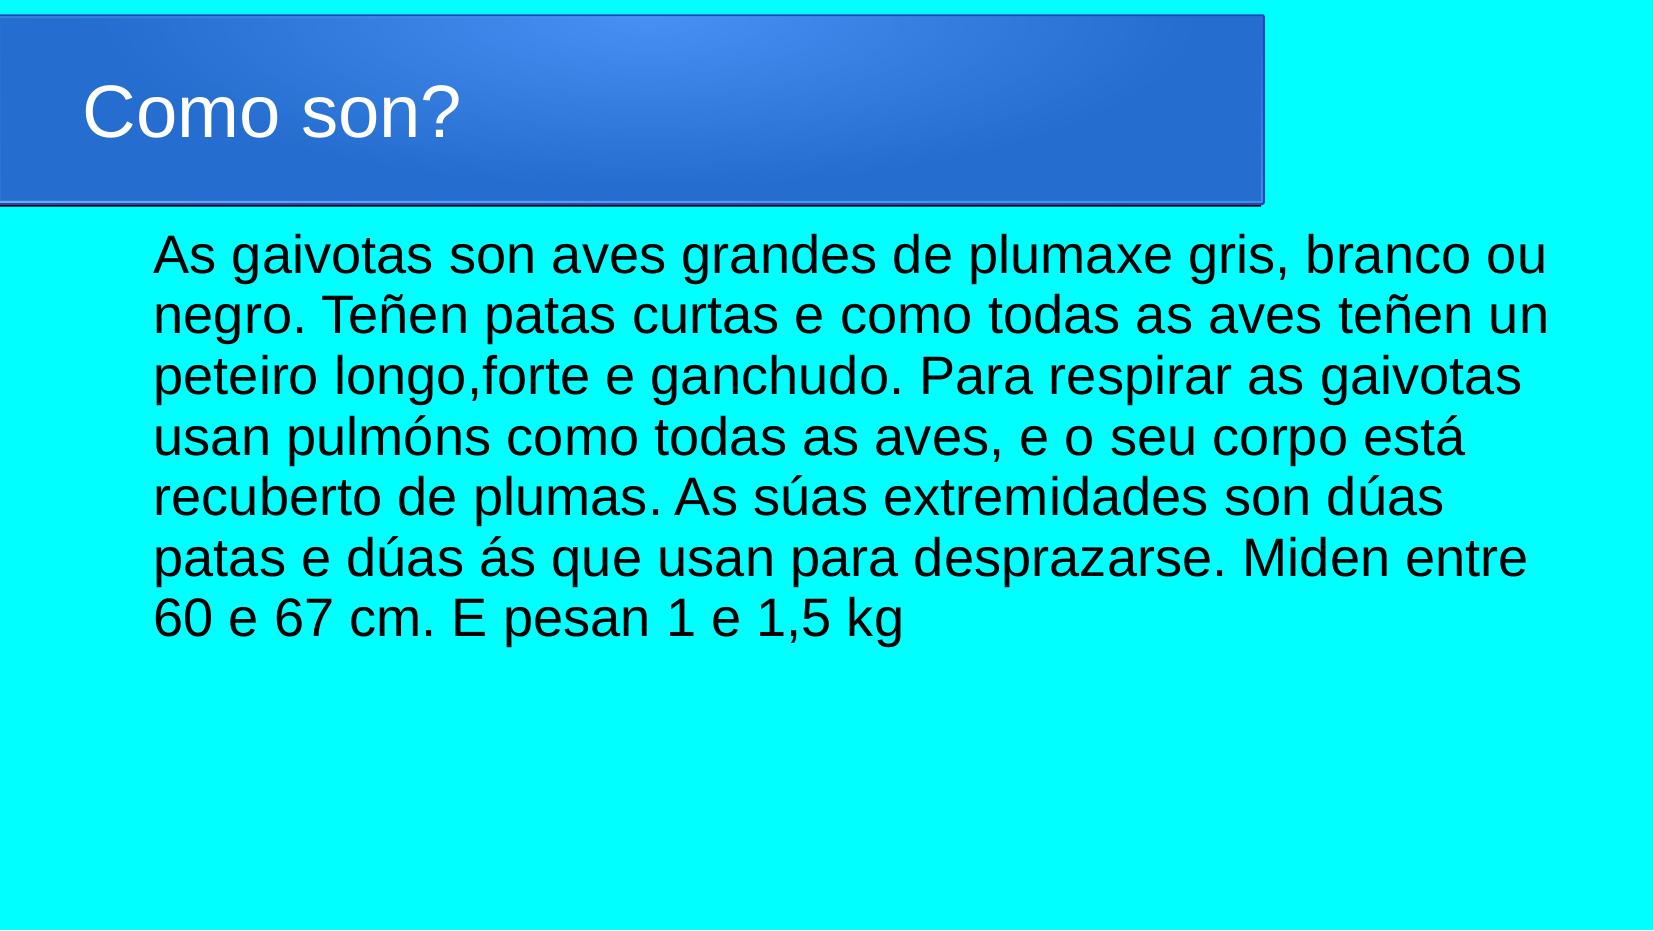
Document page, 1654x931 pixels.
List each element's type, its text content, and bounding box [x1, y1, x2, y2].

title Como son? [82, 35, 1235, 189]
list As gaivotas son aves grandes de plumaxe gris, branco ou negro. Teñen patas curtas e como todas as aves teñen un peteiro longo,forte e ganchudo. Para respirar as gaivotas usan pulmóns como todas as aves, e o seu corpo está recuberto de plumas. As súas extremidades son dúas patas e dúas ás que usan para desprazarse. Miden entre 60 e 67 cm. E pesan 1 e 1,5 kg [82, 224, 1571, 764]
